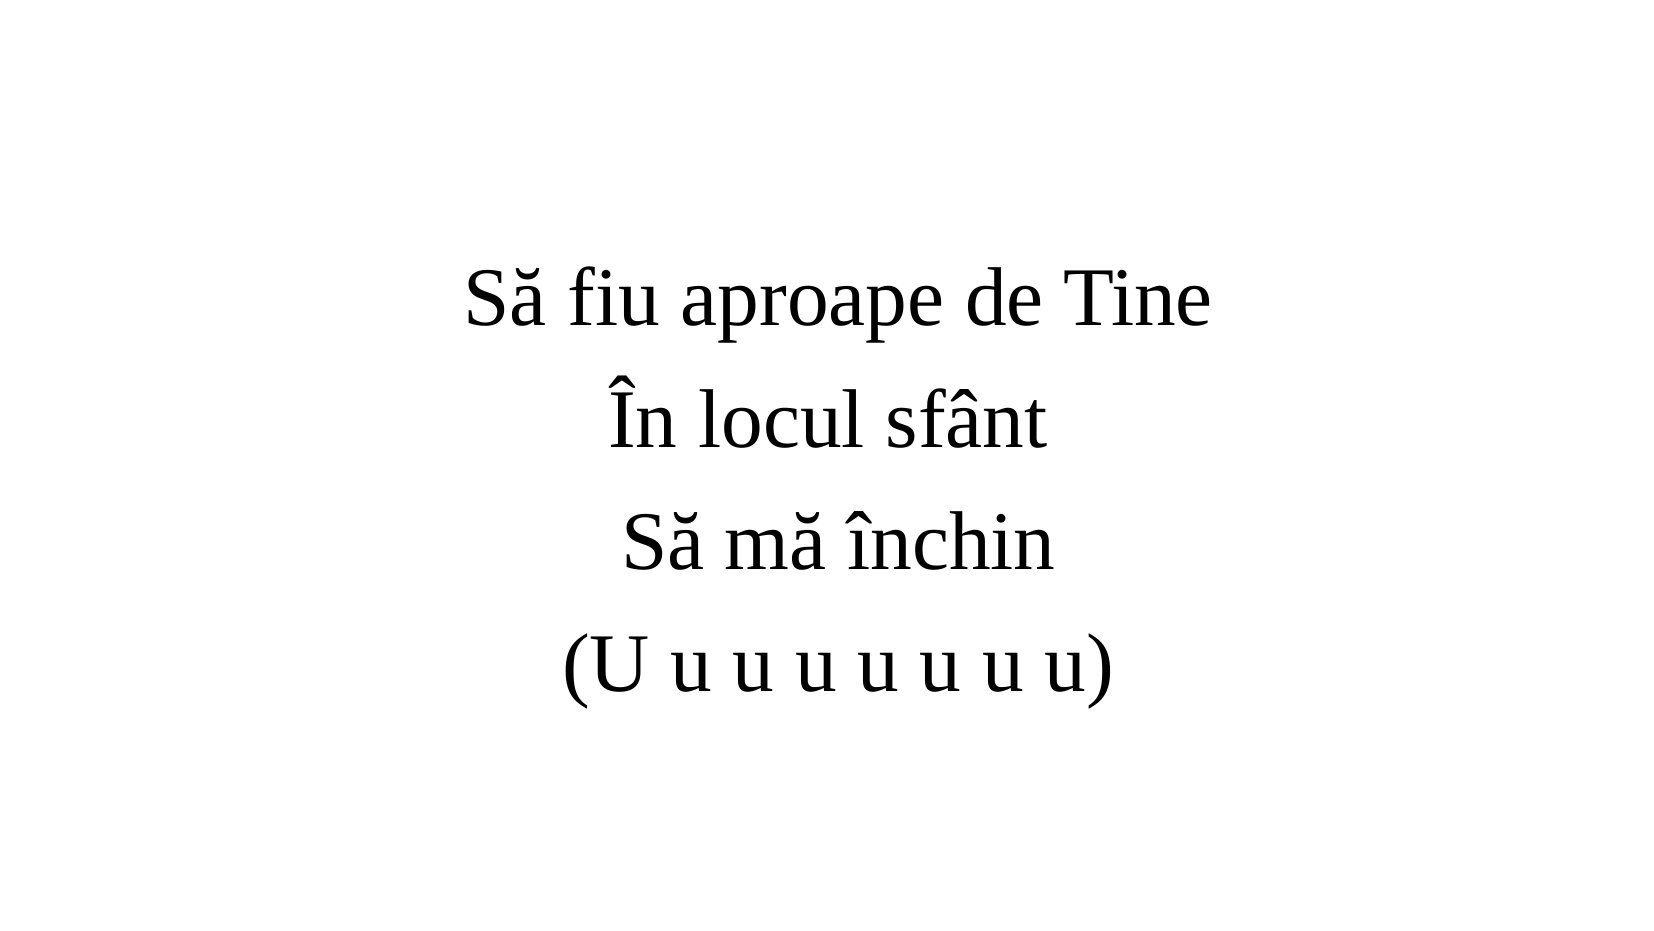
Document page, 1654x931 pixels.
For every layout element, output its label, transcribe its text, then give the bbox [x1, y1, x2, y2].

subtitle Să fiu aproape de Tine În locul sfânt Să mă închin (U u u u u u u u) [141, 238, 1536, 713]
